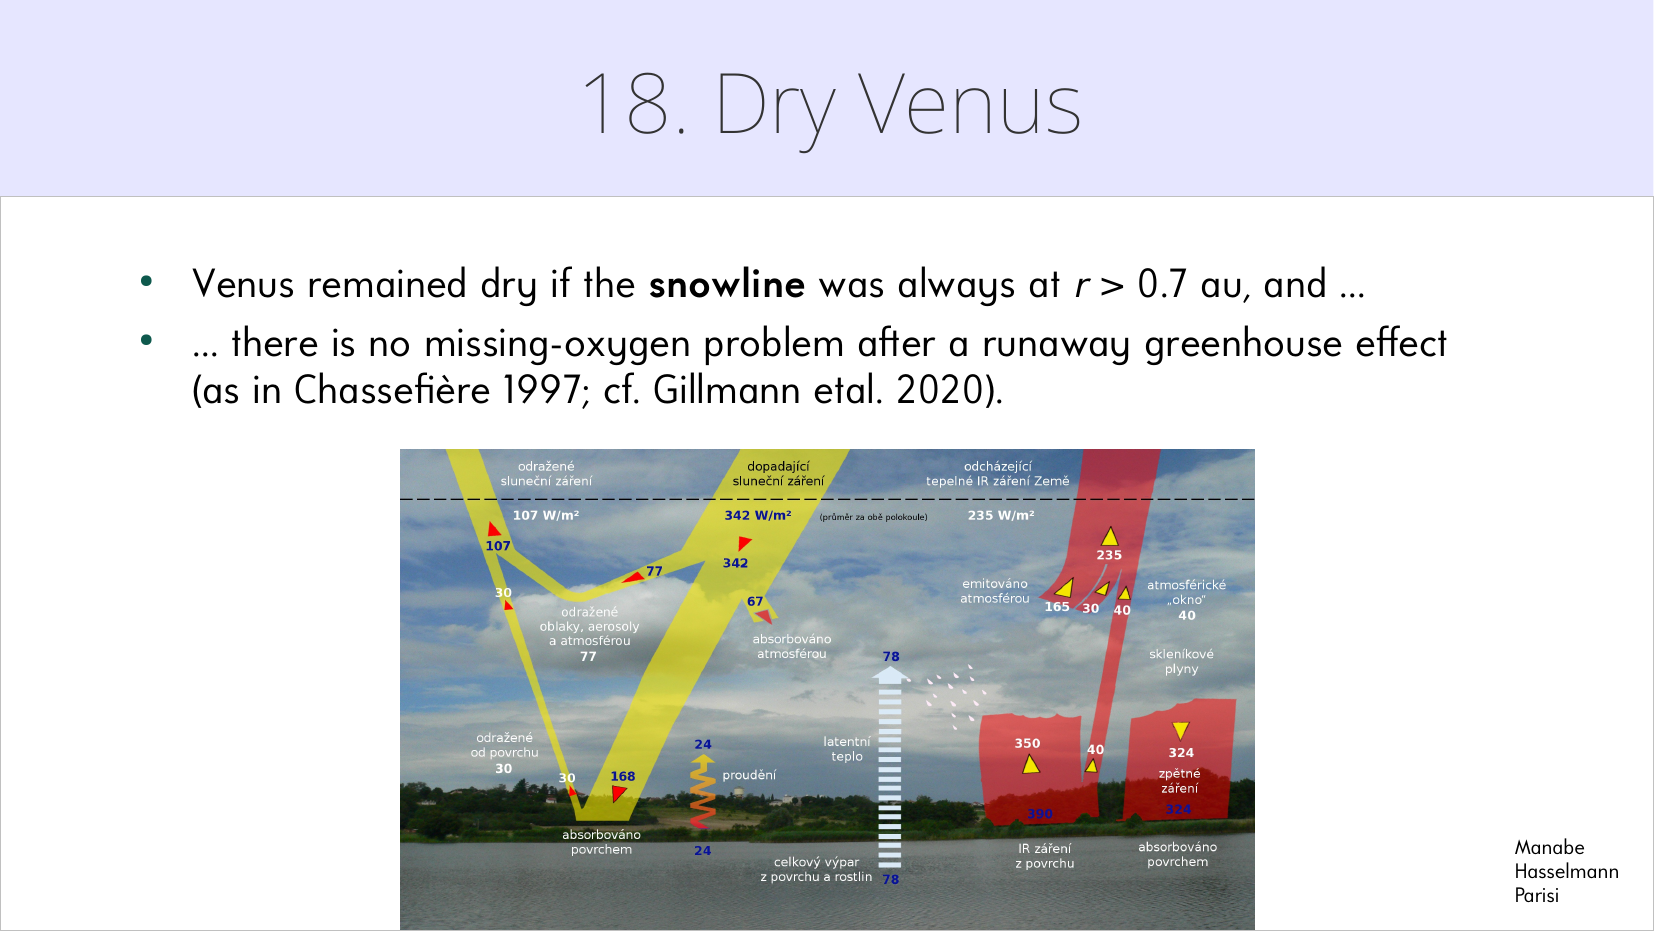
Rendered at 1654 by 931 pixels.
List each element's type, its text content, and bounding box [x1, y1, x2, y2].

title 18. Dry Venus [124, 23, 1537, 179]
picture [400, 449, 1255, 931]
text_box Manabe Hasselmann Parisi [1500, 827, 1635, 916]
list Venus remained dry if the snowline was always at r > 0.7 au, and ... ... there is no missing-oxygen problem after a runaway greenhouse effect (as in Chassefière 1997; cf. Gillmann etal. 2020). [121, 258, 1534, 798]
